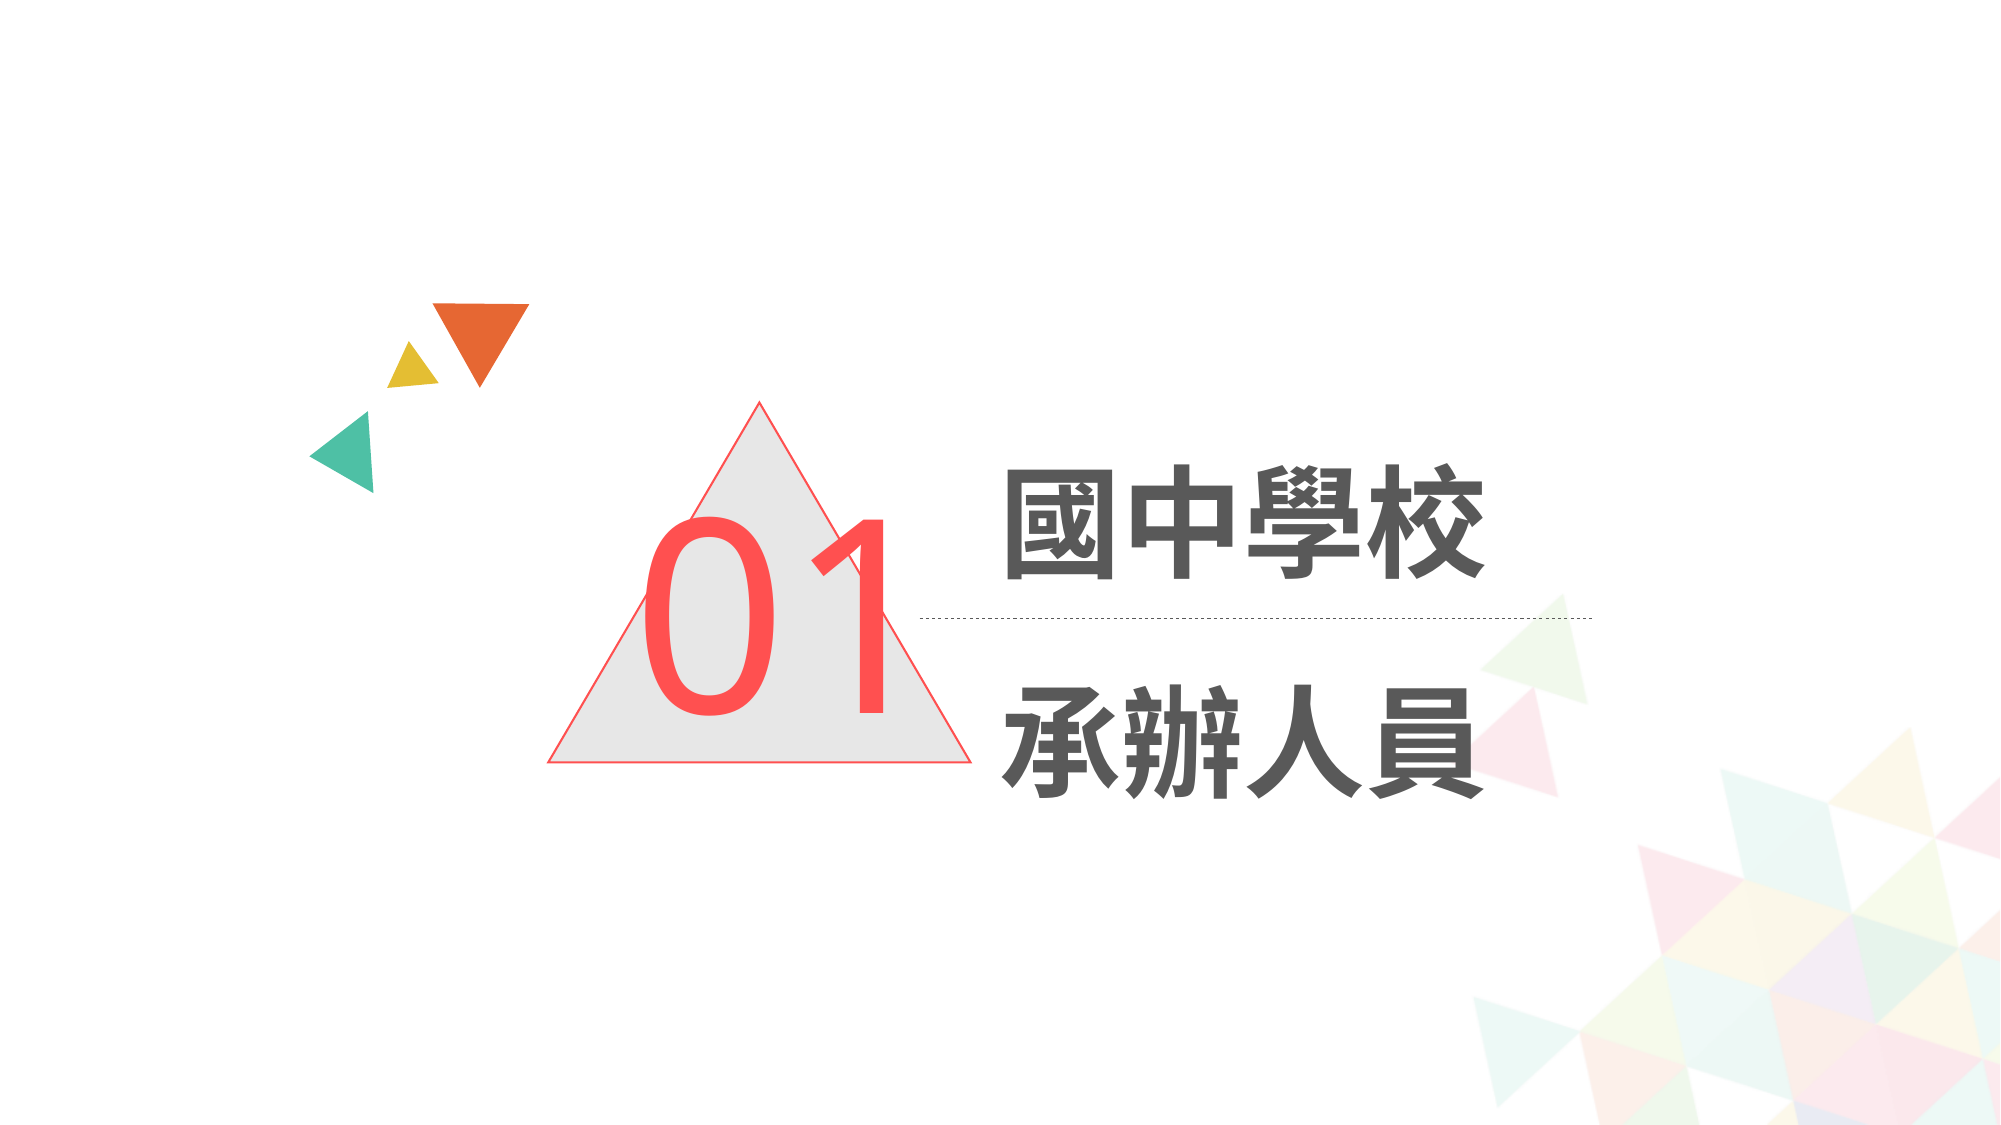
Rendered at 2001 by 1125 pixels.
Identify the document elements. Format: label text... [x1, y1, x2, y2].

text_box 01 [617, 435, 899, 779]
text_box 國中學校 承辦人員 [984, 366, 1529, 799]
text_box [740, 402, 779, 435]
text_box [548, 645, 617, 763]
text_box [899, 640, 971, 763]
